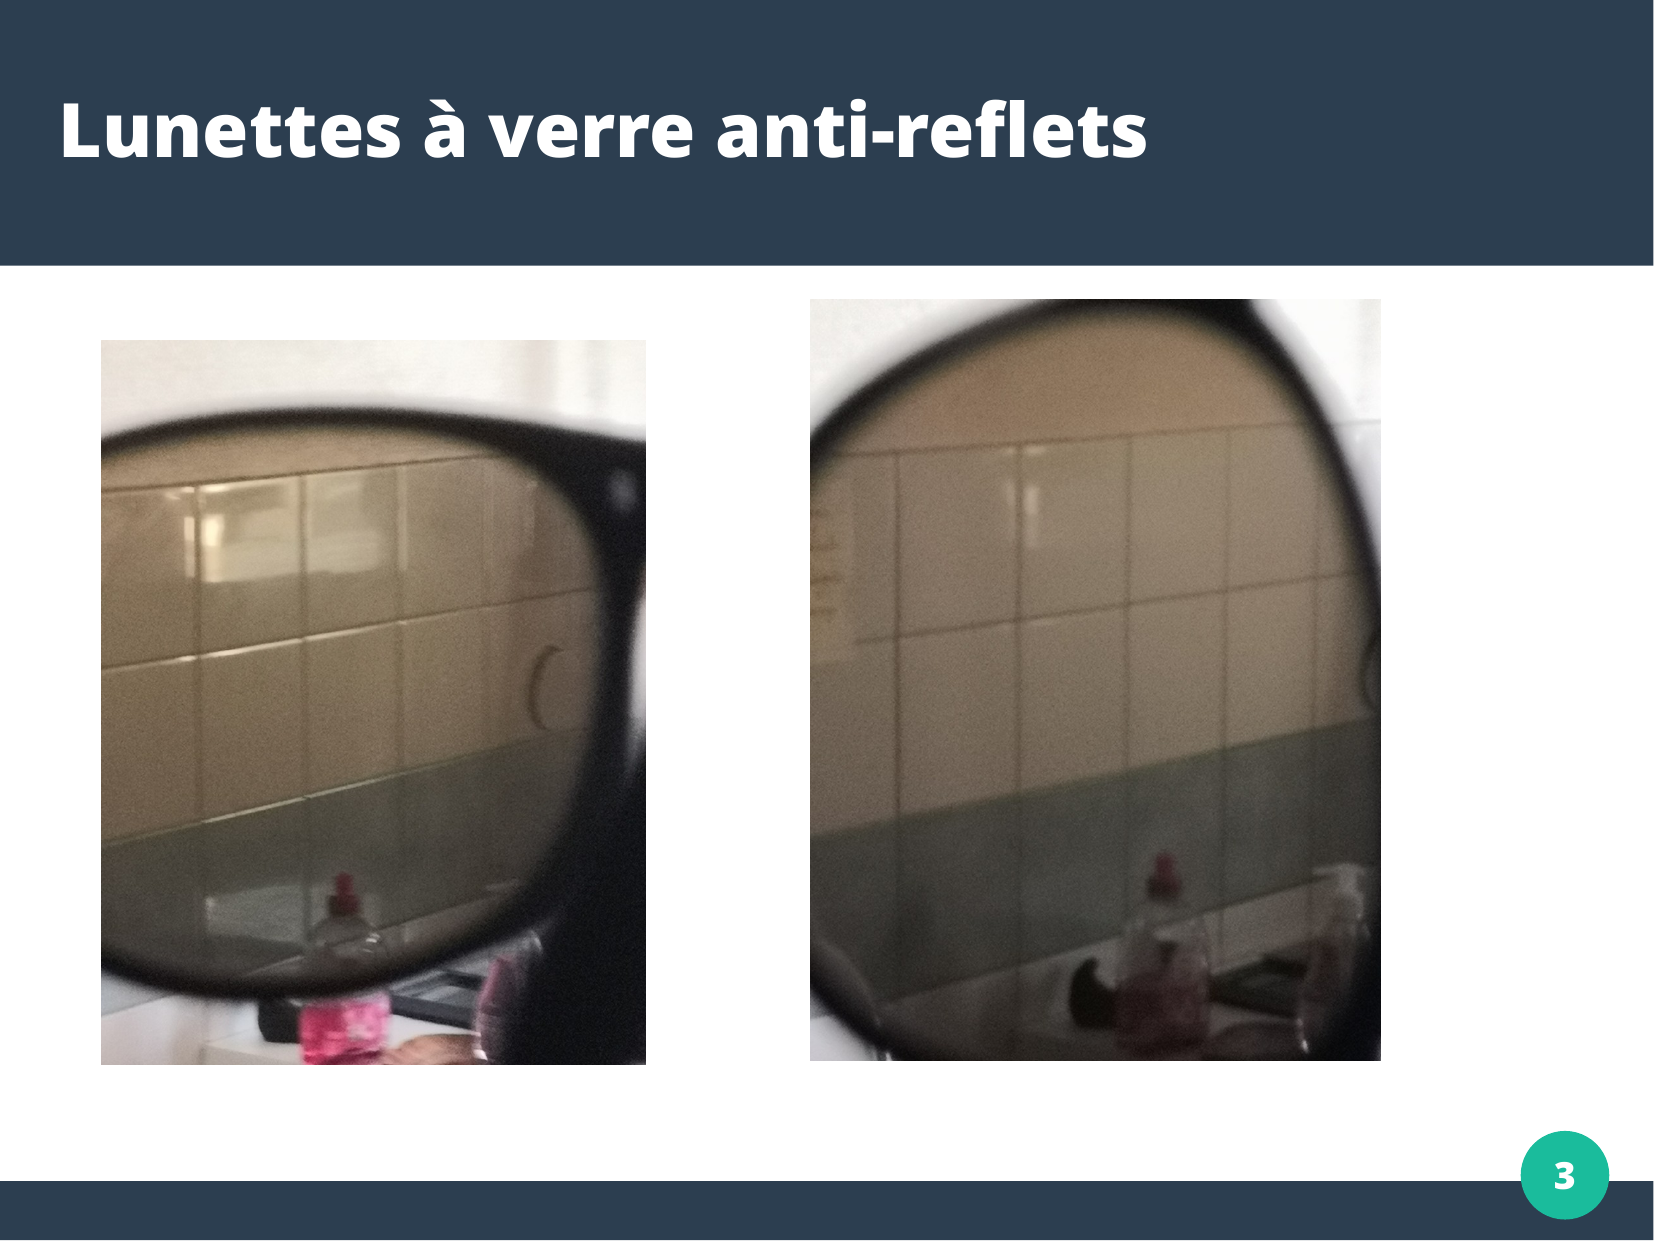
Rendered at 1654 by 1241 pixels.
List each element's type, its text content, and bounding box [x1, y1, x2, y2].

picture [810, 299, 1381, 1061]
title Lunettes à verre anti-reflets [59, 49, 1595, 207]
picture [101, 340, 646, 1066]
